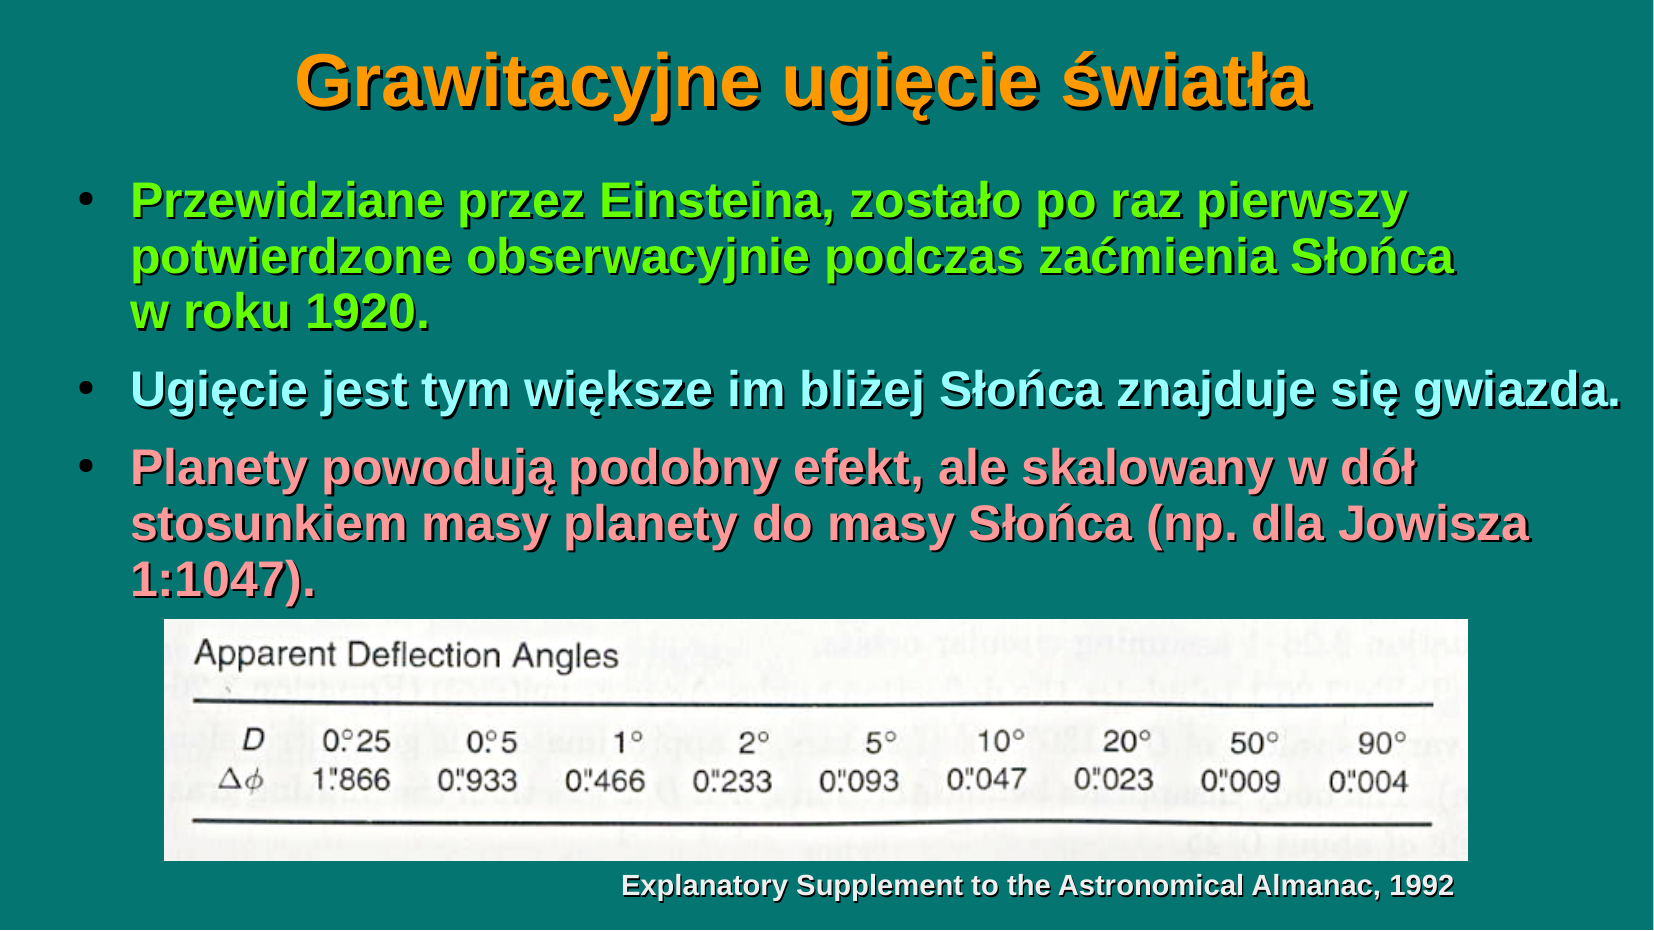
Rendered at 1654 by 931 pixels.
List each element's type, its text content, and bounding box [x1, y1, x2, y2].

title Grawitacyjne ugięcie światła [244, 36, 1361, 126]
list Przewidziane przez Einsteina, zostało po raz pierwszy potwierdzone obserwacyjnie podczas zaćmienia Słońca w roku 1920. Ugięcie jest tym większe im bliżej Słońca znajduje się gwiazda. Planety powodują podobny efekt, ale skalowany w dół stosunkiem masy planety do masy Słońca (np. dla Jowisza 1:1047). [59, 172, 1624, 615]
text_box Explanatory Supplement to the Astronomical Almanac, 1992 [606, 861, 1471, 910]
picture [164, 619, 1468, 861]
